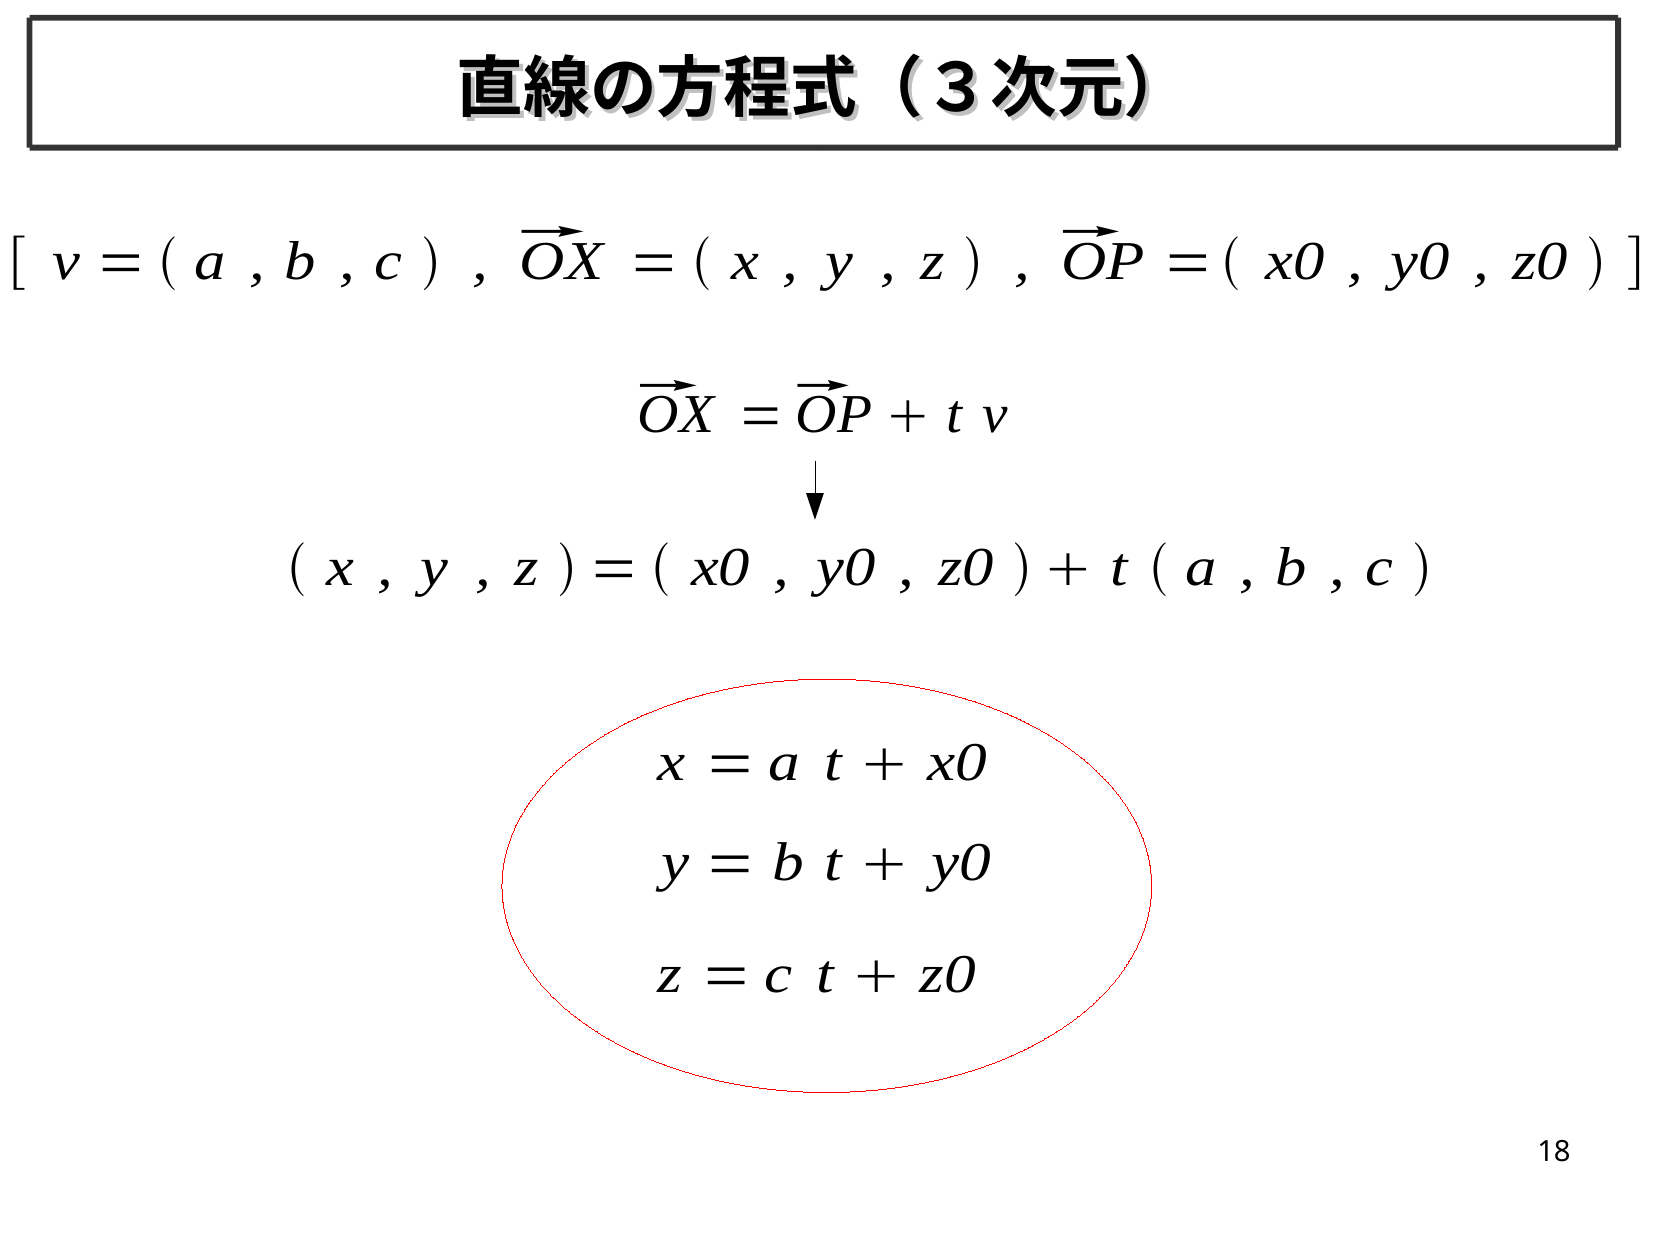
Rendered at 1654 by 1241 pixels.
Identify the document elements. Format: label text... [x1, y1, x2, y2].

chart [625, 945, 991, 1008]
chart [625, 732, 1003, 795]
chart [625, 832, 1007, 896]
text_box 直線の方程式（３次元） [29, 17, 1619, 148]
chart [620, 377, 1022, 448]
chart [271, 537, 1446, 600]
chart [0, 224, 1654, 294]
